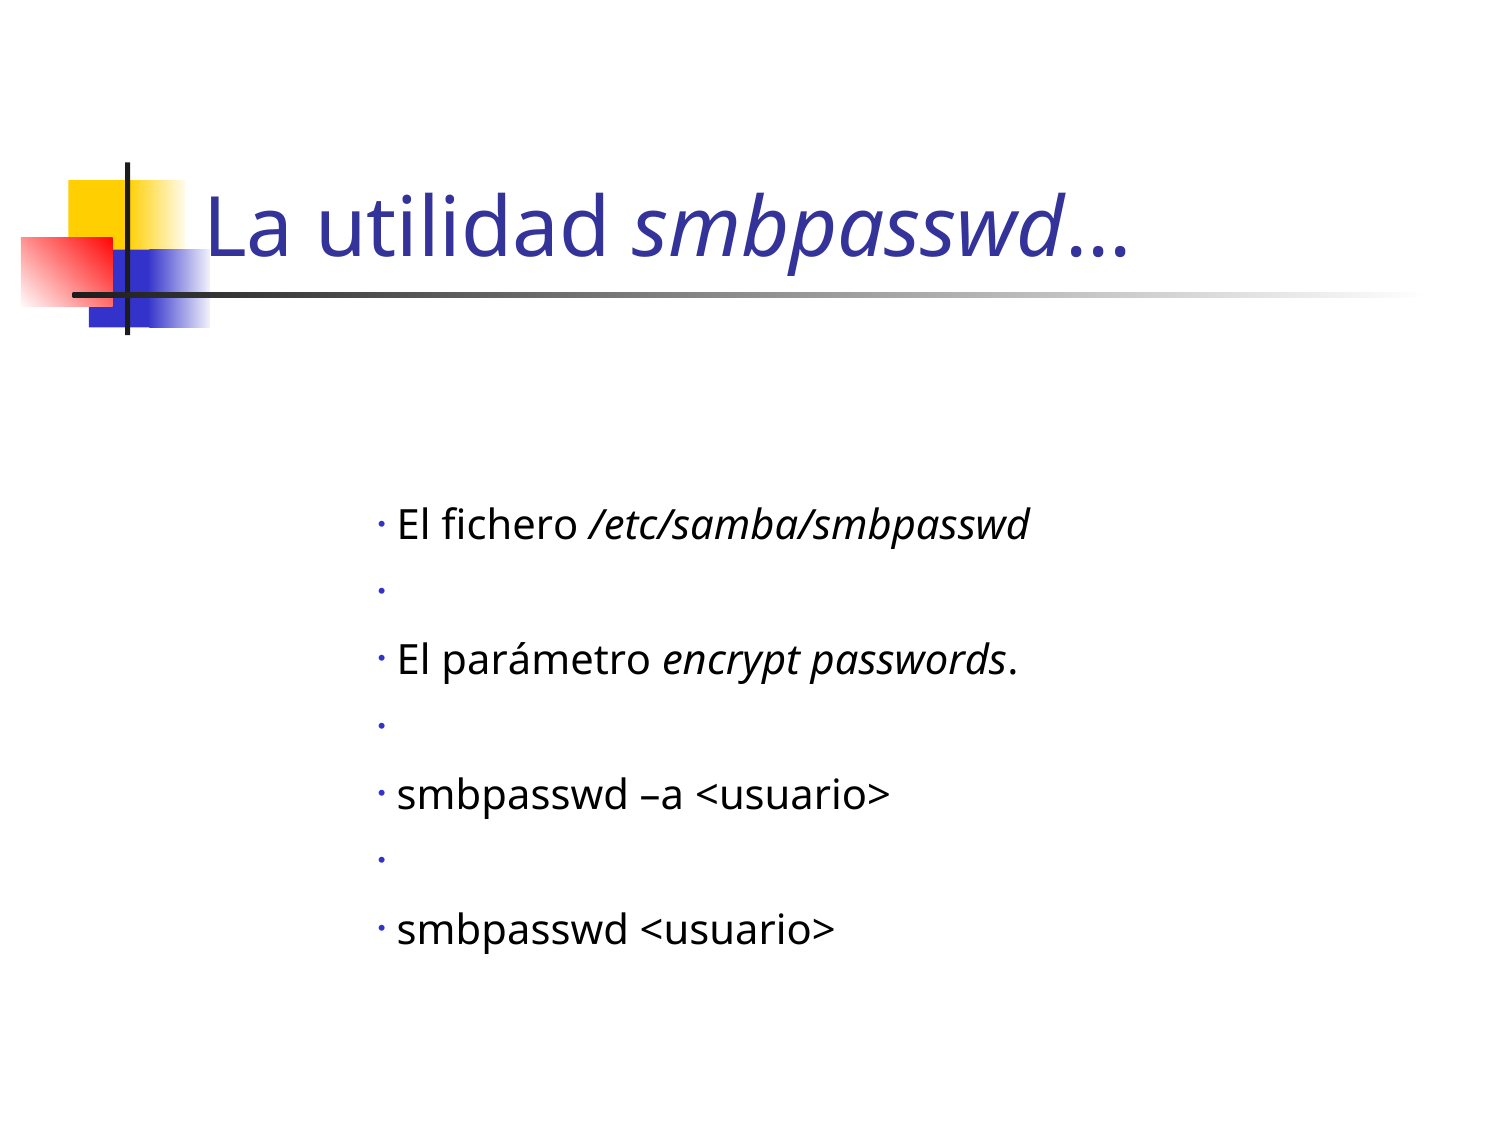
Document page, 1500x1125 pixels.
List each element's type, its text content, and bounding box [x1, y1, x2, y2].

text_box El fichero /etc/samba/smbpasswd El parámetro encrypt passwords. smbpasswd –a <usuario> smbpasswd <usuario> [362, 487, 1413, 951]
title La utilidad smbpasswd... [188, 101, 1468, 289]
